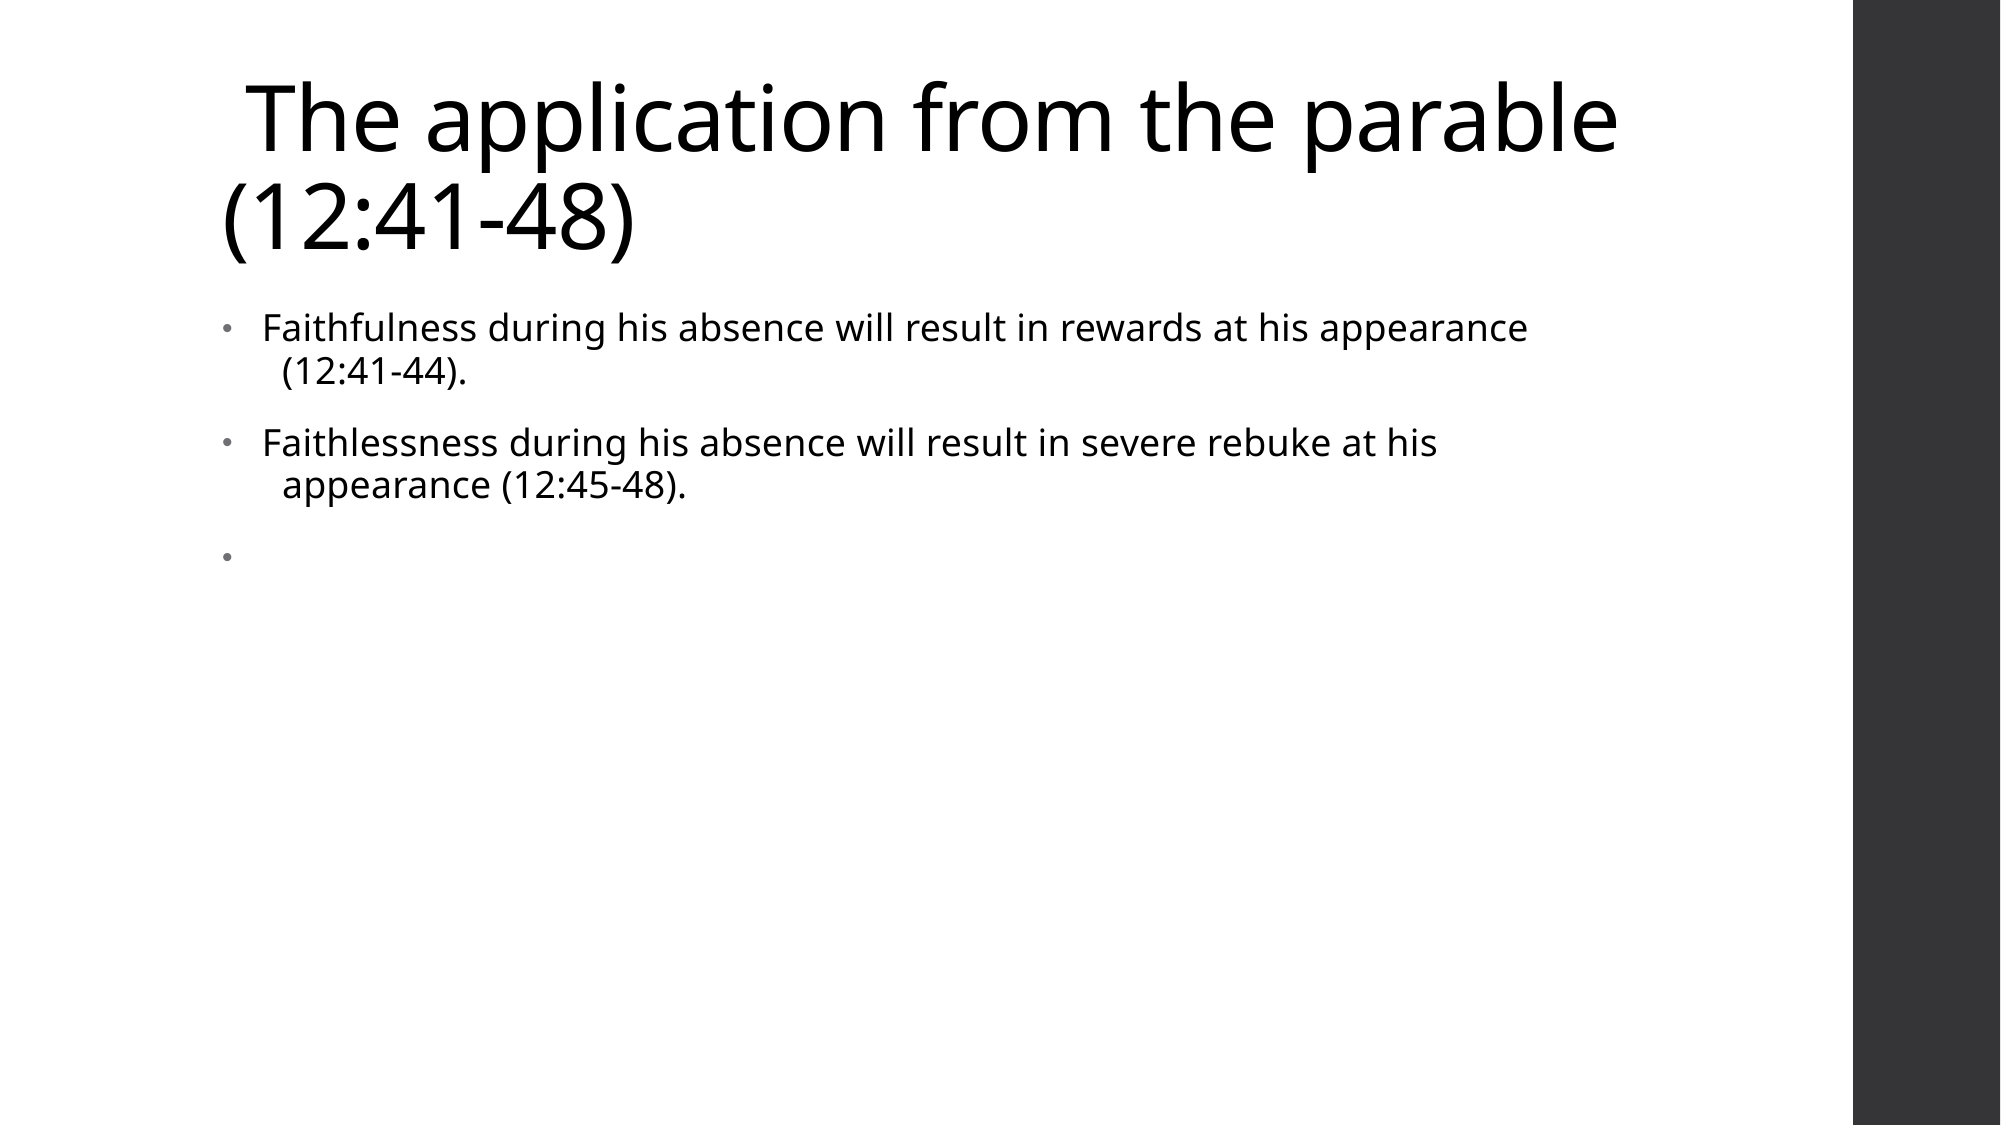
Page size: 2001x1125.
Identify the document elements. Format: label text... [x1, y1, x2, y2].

title The application from the parable (12:41-48) [206, 60, 1797, 278]
list Faithfulness during his absence will result in rewards at his appearance (12:41-44). Faithlessness during his absence will result in severe rebuke at his appearance (12:45-48). [206, 299, 1617, 1014]
